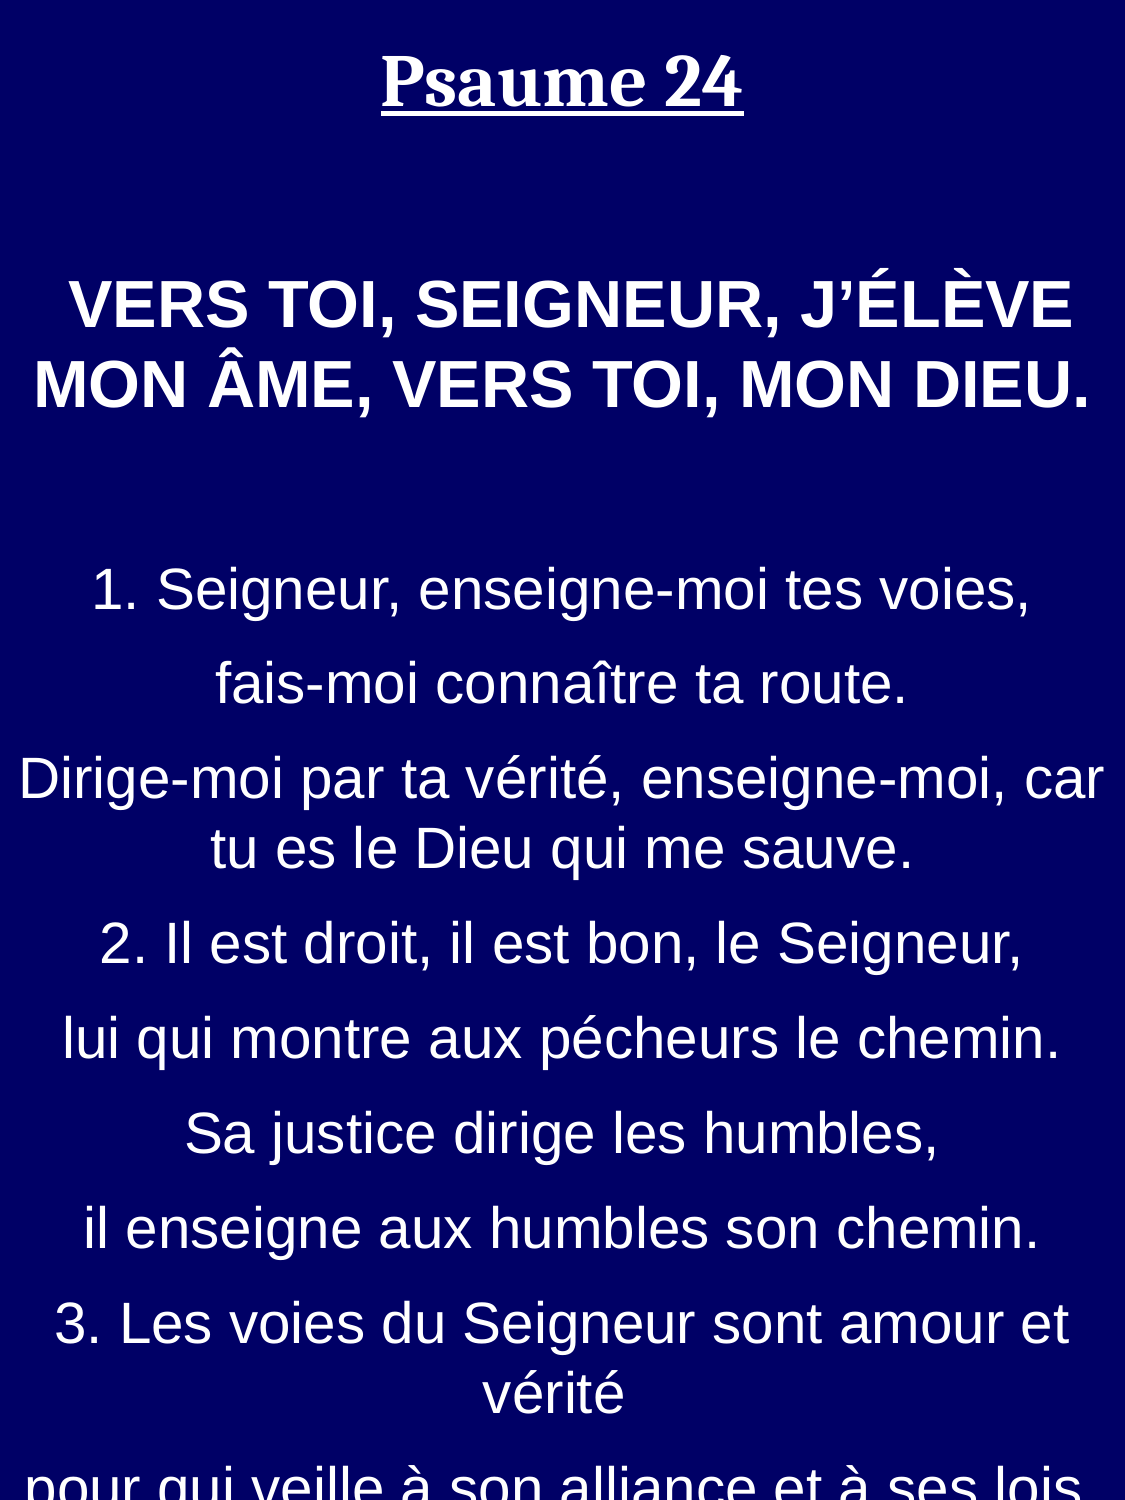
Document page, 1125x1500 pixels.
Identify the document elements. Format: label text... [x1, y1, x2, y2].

text_box Psaume 24 VERS TOI, SEIGNEUR, J’ÉLÈVE MON ÂME, VERS TOI, MON DIEU. 1. Seigneur, enseigne-moi tes voies, fais-moi connaître ta route. Dirige-moi par ta vérité, enseigne-moi, car tu es le Dieu qui me sauve. 2. Il est droit, il est bon, le Seigneur, lui qui montre aux pécheurs le chemin. Sa justice dirige les humbles, il enseigne aux humbles son chemin. 3. Les voies du Seigneur sont amour et vérité pour qui veille à son alliance et à ses lois. Le secret du Seigneur est pour ceux qui le craignent ; à ceux-là, il fait connaître son alliance. [0, 23, 1125, 1335]
